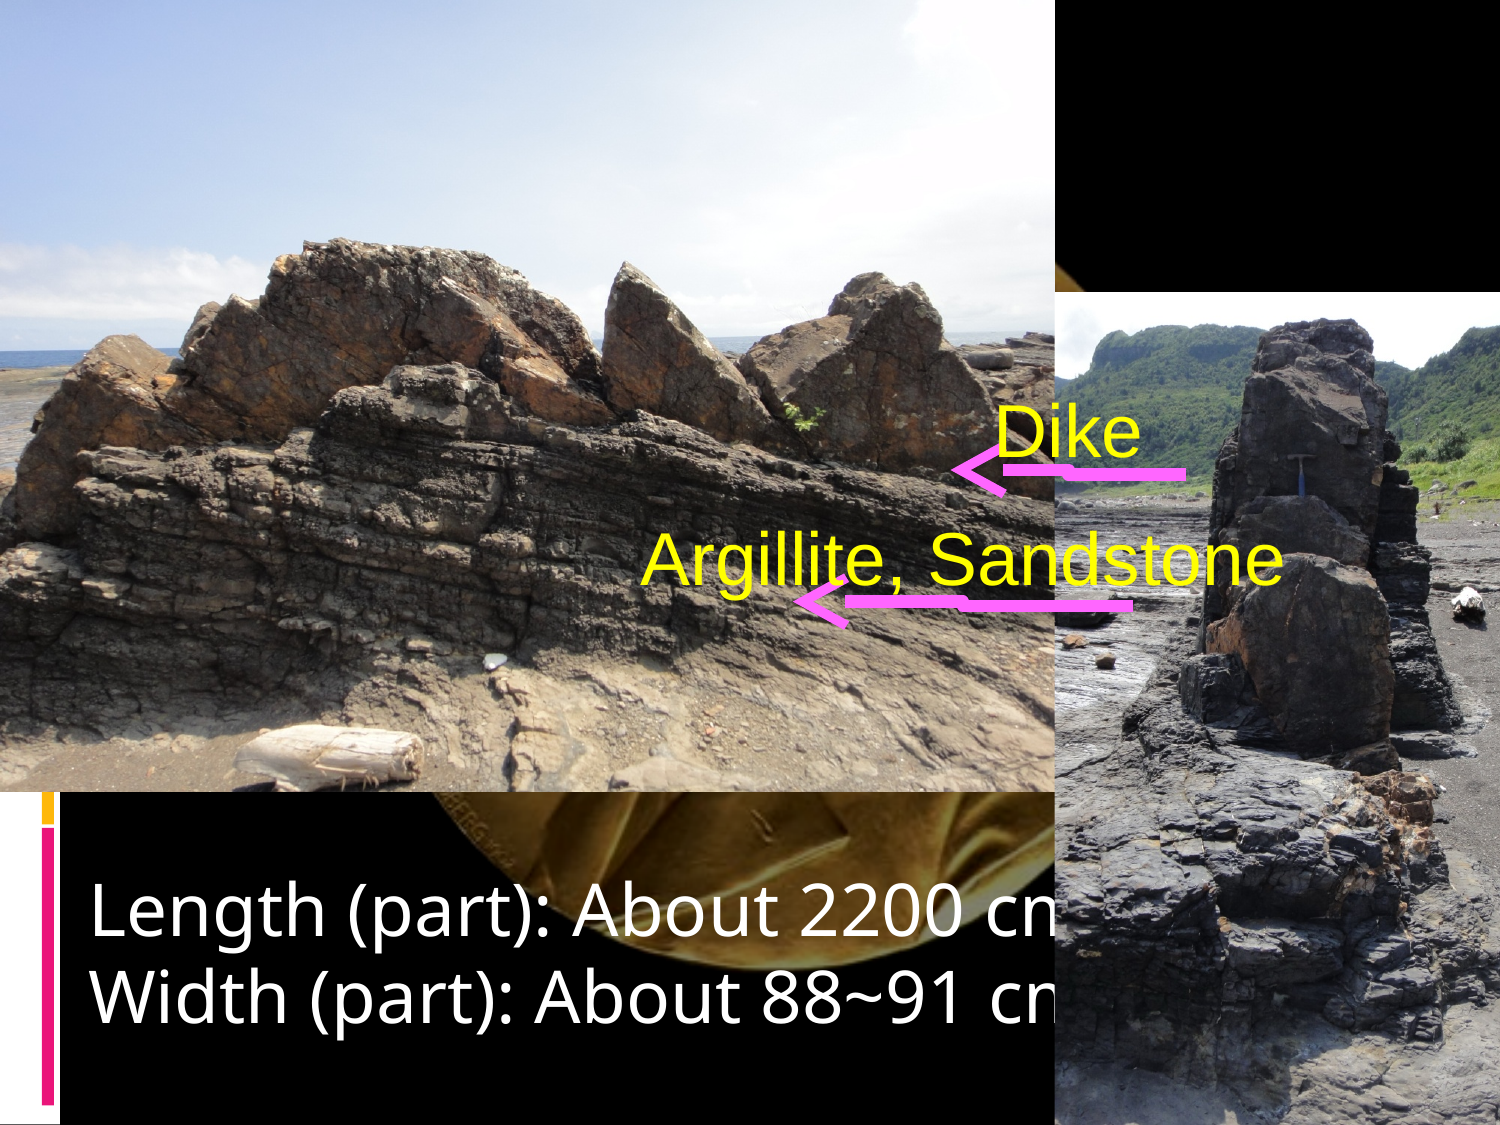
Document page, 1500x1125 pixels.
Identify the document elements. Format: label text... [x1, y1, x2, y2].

text_box Length (part): About 2200 cm Width (part): About 88~91 cm [73, 856, 1054, 1047]
text_box Dike [978, 375, 1159, 480]
picture [0, 0, 1500, 1125]
text_box Argillite, Sandstone [625, 502, 1302, 608]
